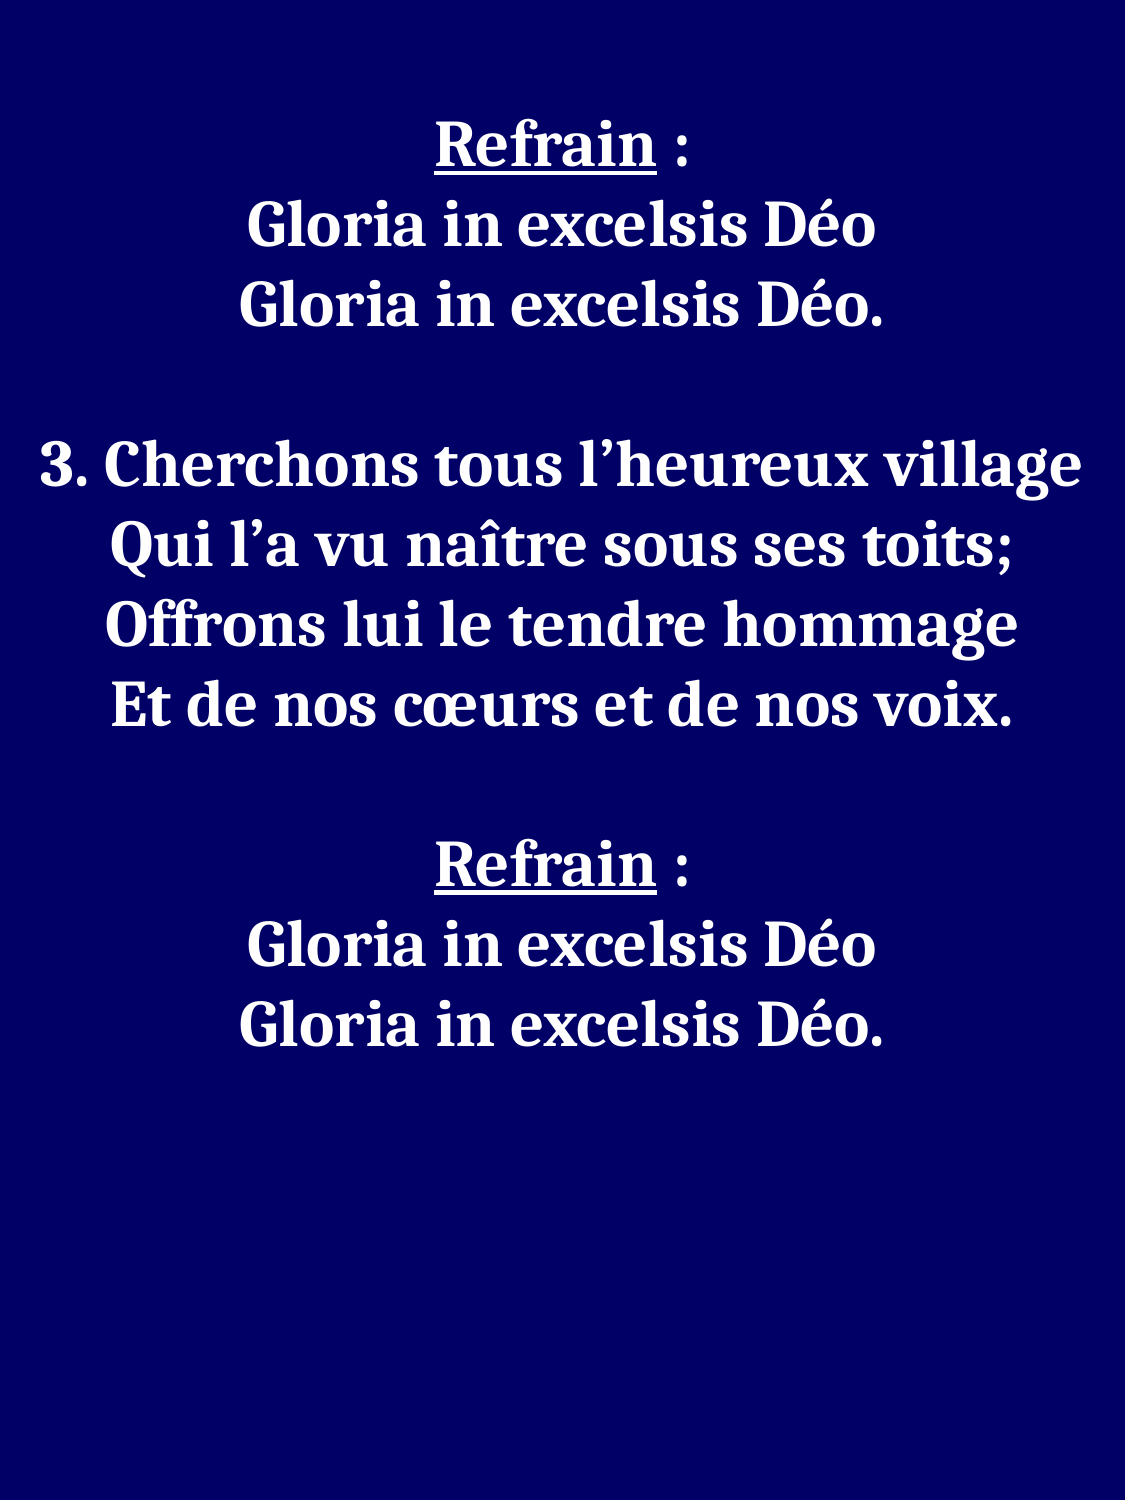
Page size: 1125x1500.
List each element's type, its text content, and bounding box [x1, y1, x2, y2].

text_box Refrain : Gloria in excelsis Déo Gloria in excelsis Déo. 3. Cherchons tous l’heureux village Qui l’a vu naître sous ses toits; Offrons lui le tendre hommage Et de nos cœurs et de nos voix. Refrain : Gloria in excelsis Déo Gloria in excelsis Déo. [0, 47, 1125, 1082]
